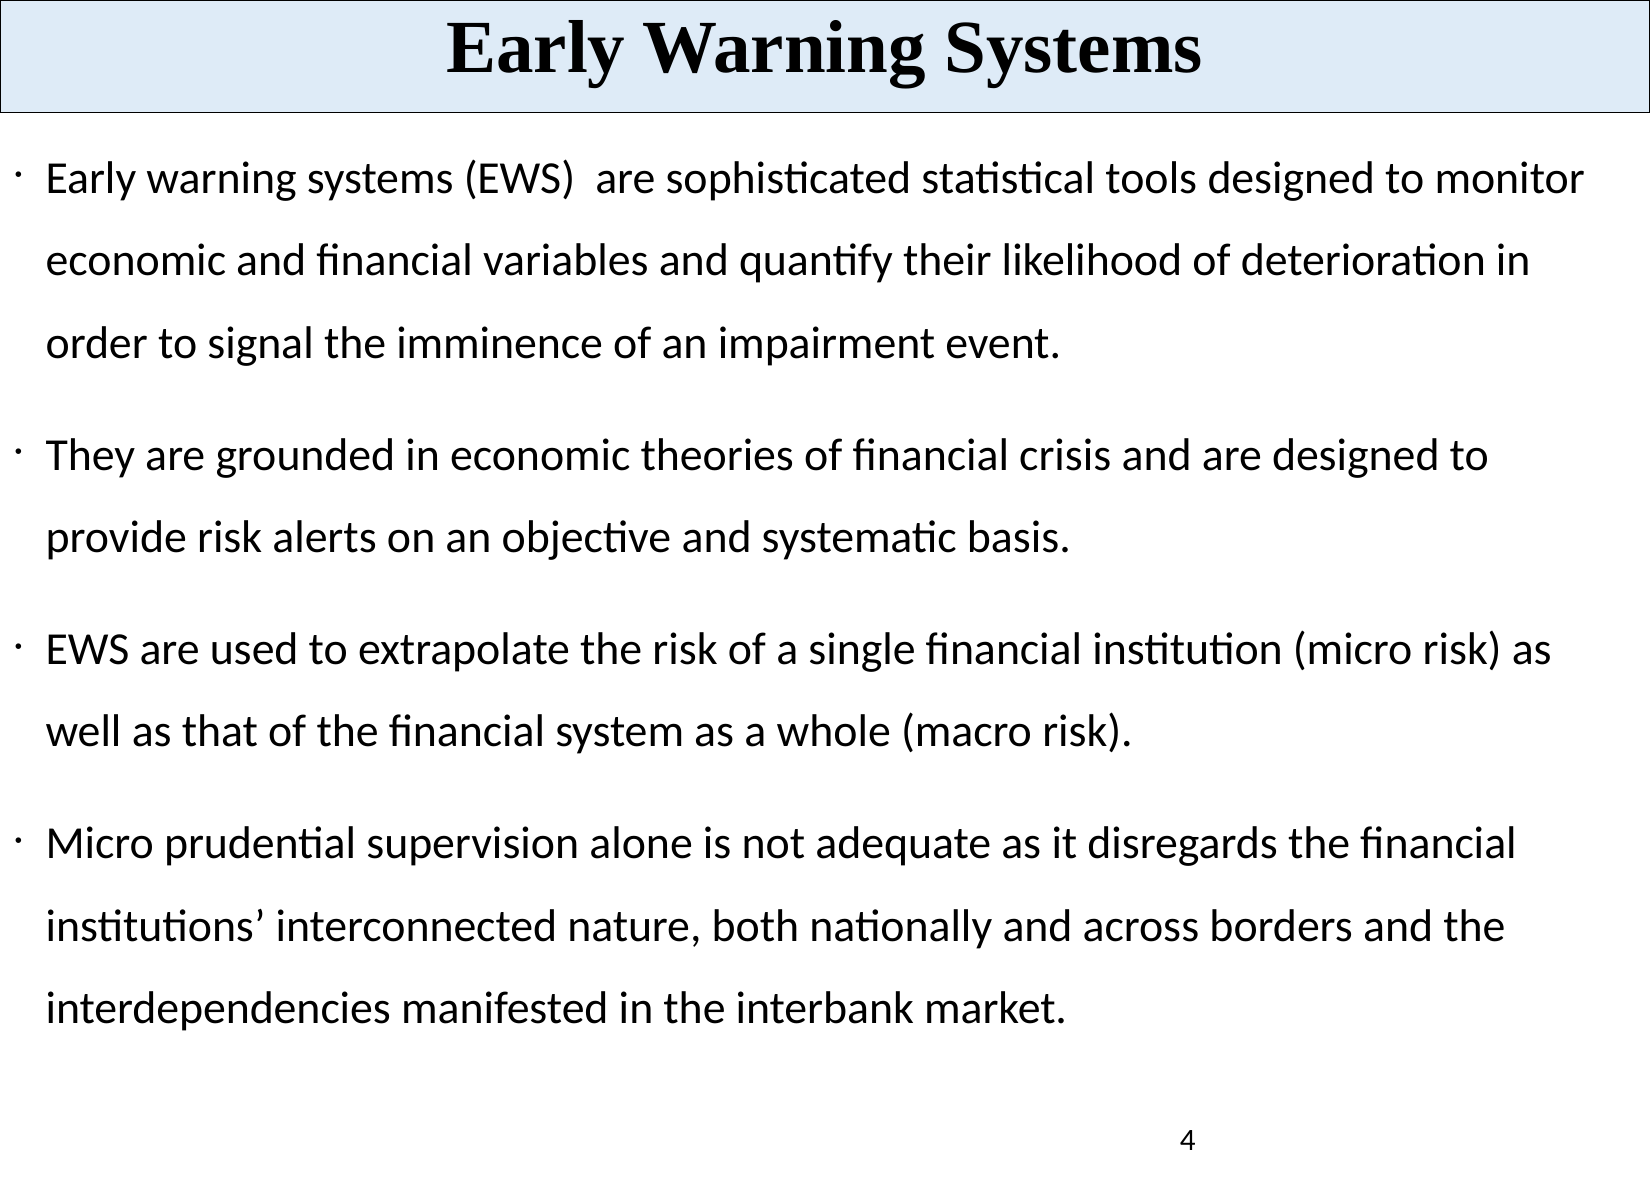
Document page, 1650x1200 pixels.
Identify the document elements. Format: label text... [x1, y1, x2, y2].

title Early Warning Systems [0, 0, 1650, 112]
list Early warning systems (EWS) are sophisticated statistical tools designed to monitor economic and financial variables and quantify their likelihood of deterioration in order to signal the imminence of an impairment event. They are grounded in economic theories of financial crisis and are designed to provide risk alerts on an objective and systematic basis. EWS are used to extrapolate the risk of a single financial institution (micro risk) as well as that of the financial system as a whole (macro risk). Micro prudential supervision alone is not adequate as it disregards the financial institutions’ interconnected nature, both nationally and across borders and the interdependencies manifested in the interbank market. [0, 112, 1650, 1200]
slide_number <numéro> [1165, 1112, 1537, 1177]
